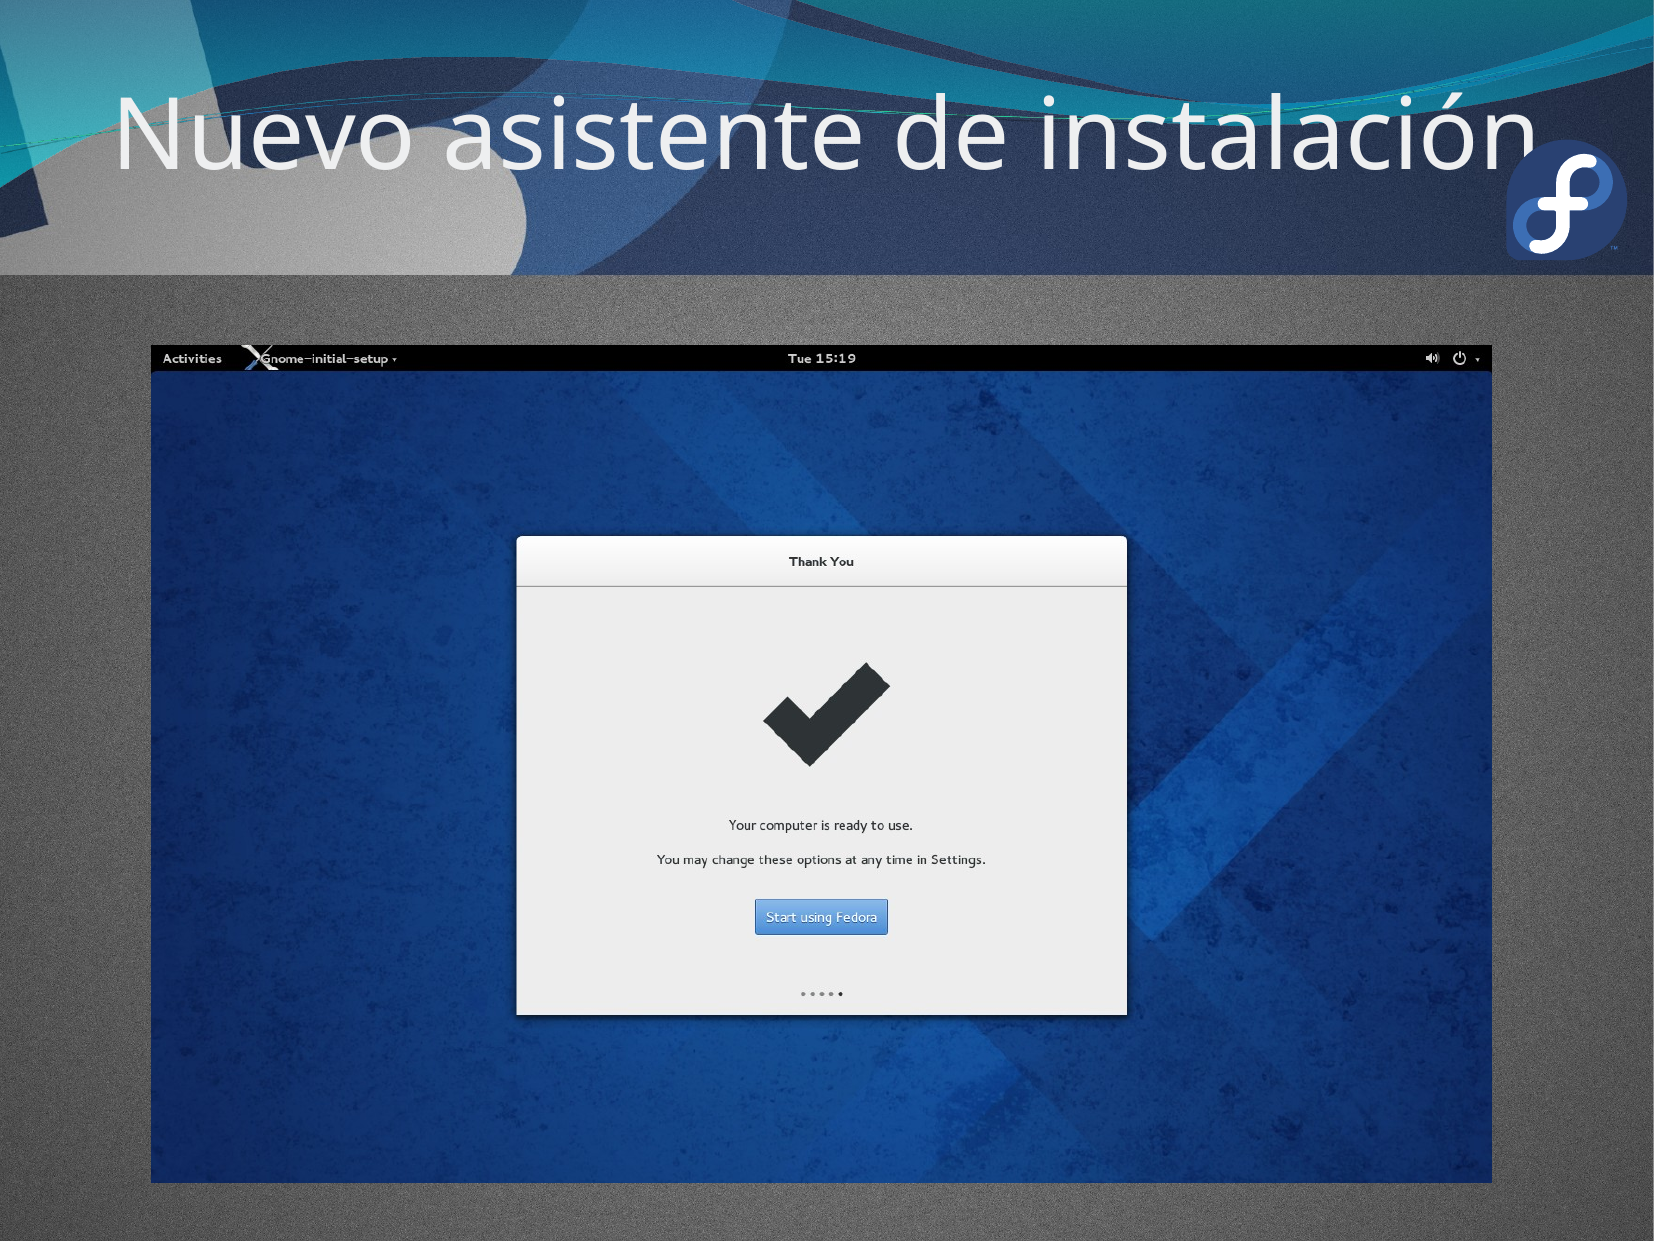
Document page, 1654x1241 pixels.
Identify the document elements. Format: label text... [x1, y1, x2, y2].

picture [0, 0, 1654, 1241]
text_box Nuevo asistente de instalación [88, 29, 1565, 237]
